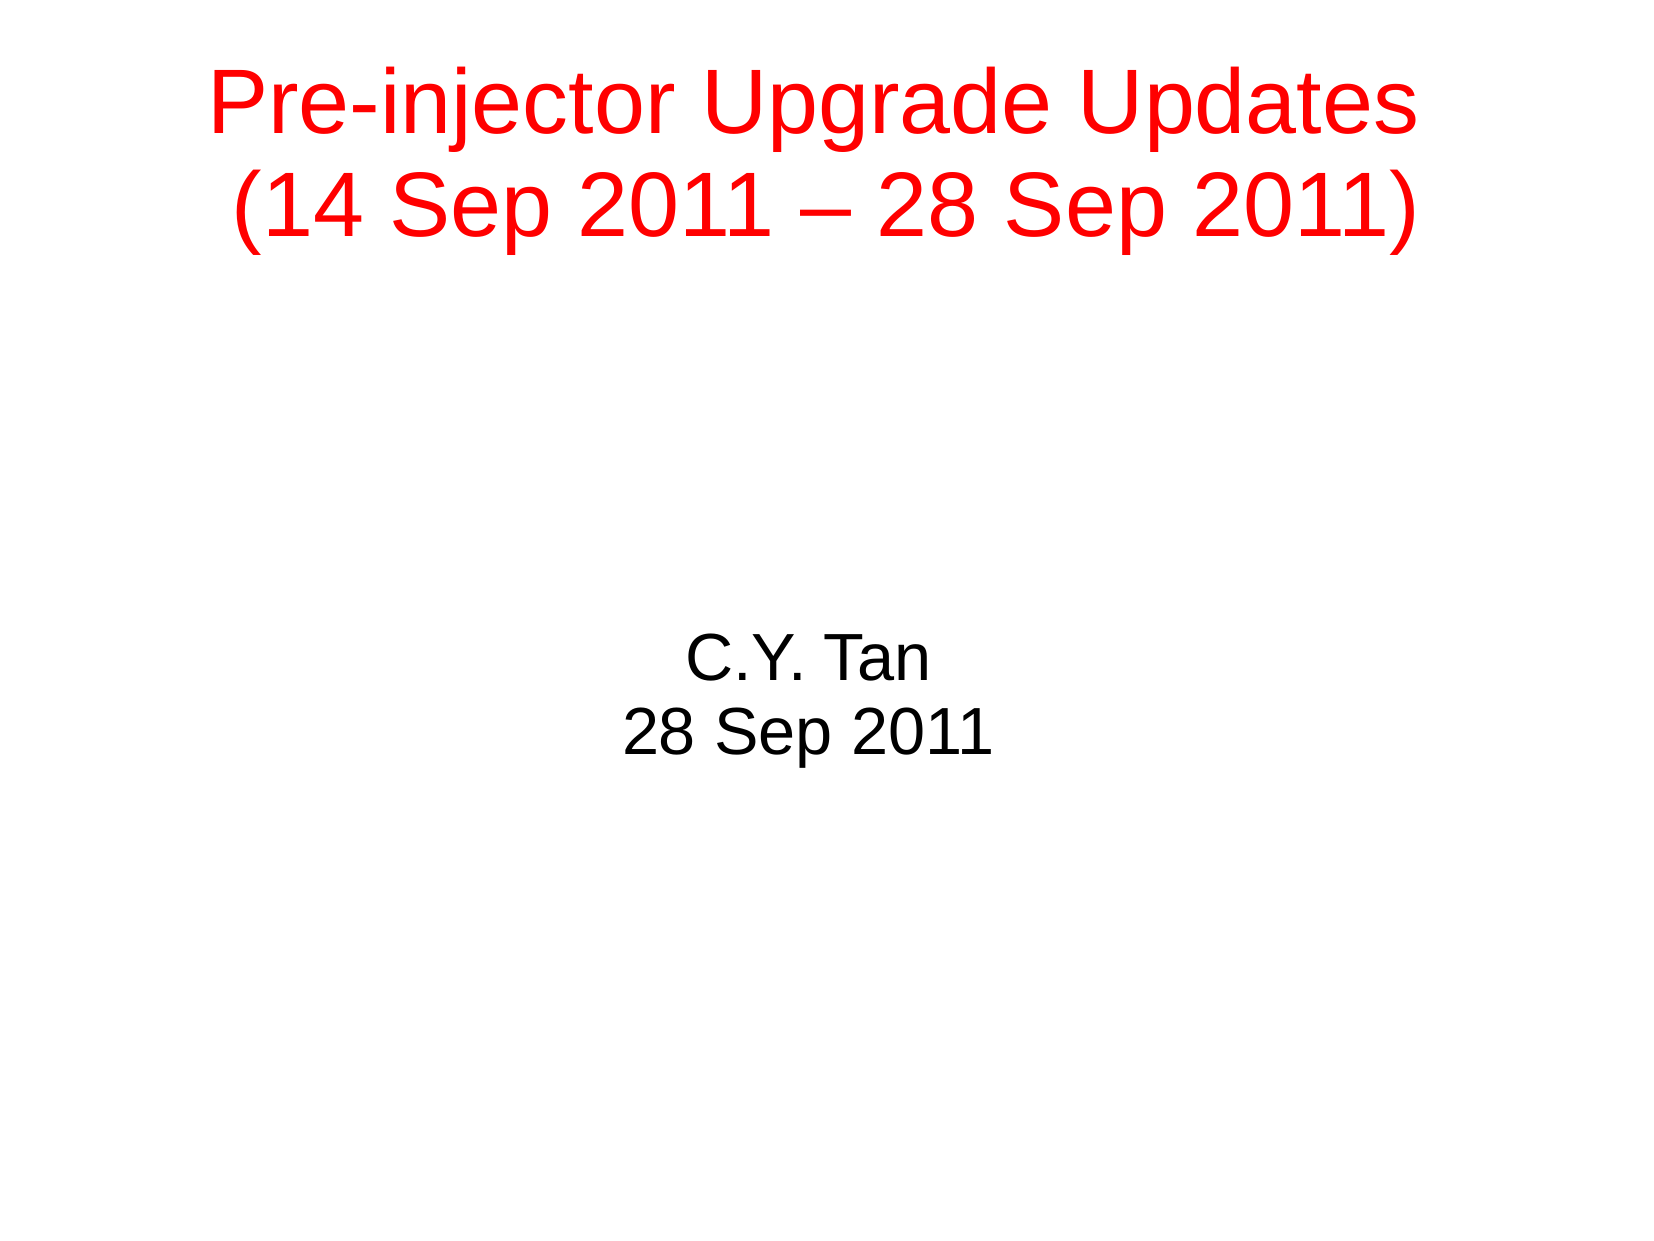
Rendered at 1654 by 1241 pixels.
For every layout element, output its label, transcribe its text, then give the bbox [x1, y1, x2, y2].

subtitle C.Y. Tan 28 Sep 2011 [64, 292, 1553, 1097]
title Pre-injector Upgrade Updates (14 Sep 2011 – 28 Sep 2011) [82, 50, 1571, 256]
